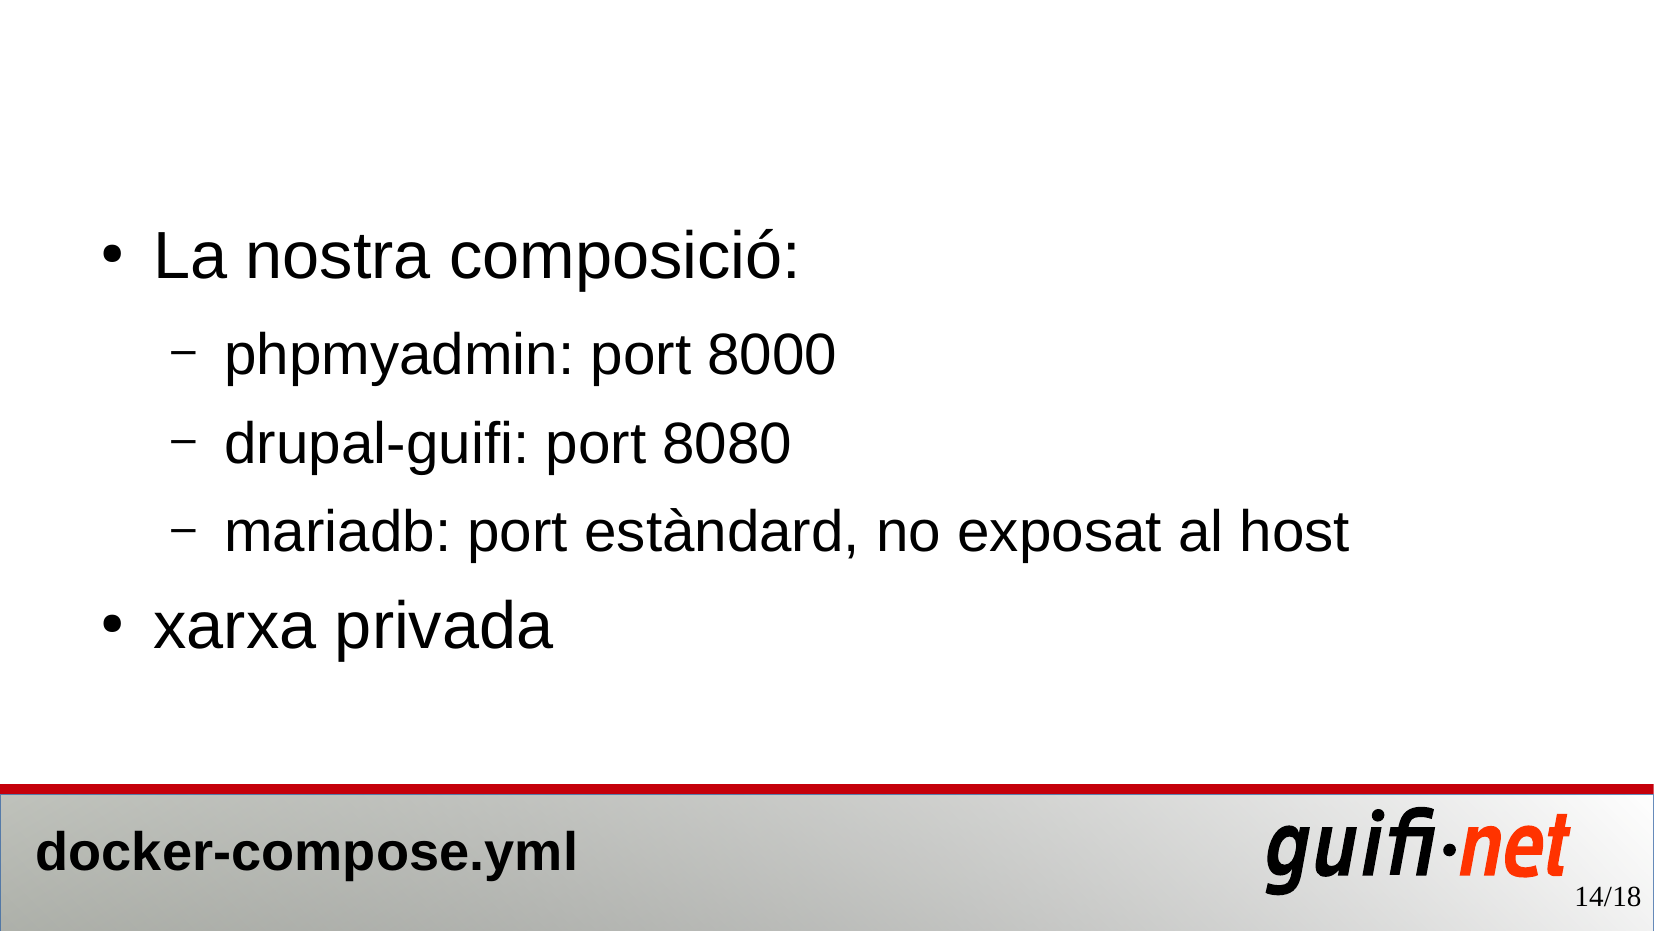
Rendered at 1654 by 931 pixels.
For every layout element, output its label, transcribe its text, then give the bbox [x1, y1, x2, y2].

title docker-compose.yml [35, 804, 1182, 898]
list La nostra composició: phpmyadmin: port 8000 drupal-guifi: port 8080 mariadb: port estàndard, no exposat al host xarxa privada [82, 217, 1571, 758]
